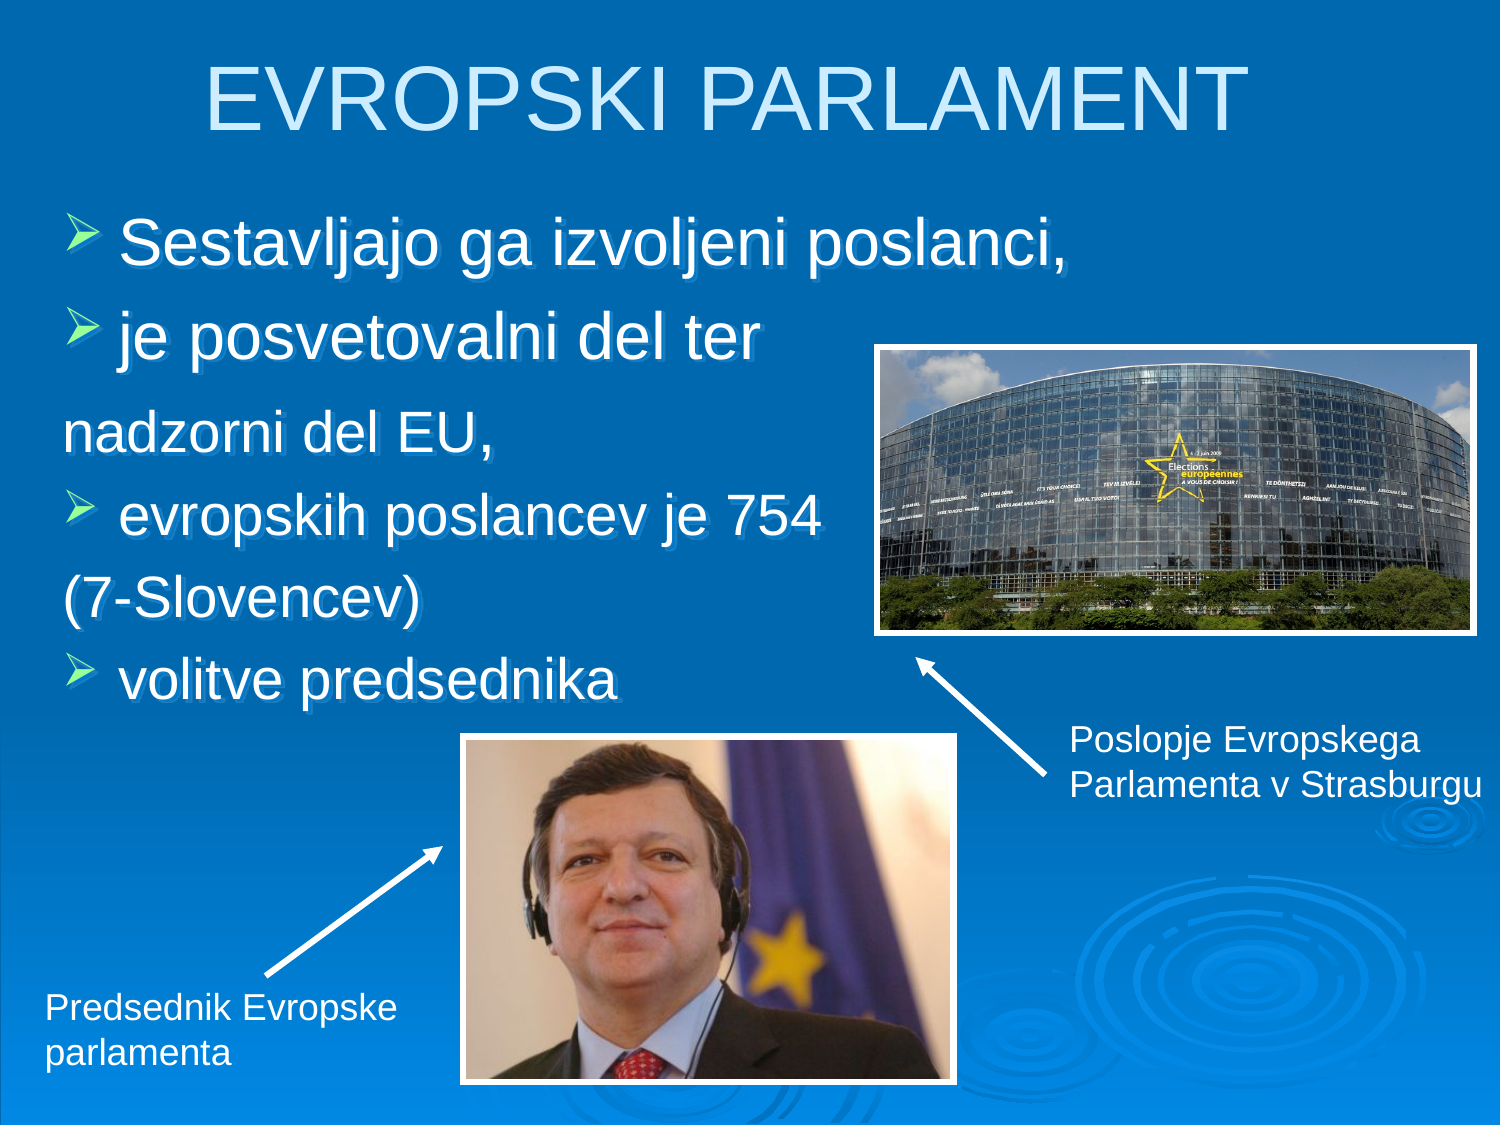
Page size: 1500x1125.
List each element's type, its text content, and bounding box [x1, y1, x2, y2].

text_box Predsednik Evropske parlamenta [29, 976, 414, 1081]
picture [879, 350, 1471, 630]
picture [466, 739, 951, 1079]
title EVROPSKI PARLAMENT [64, 0, 1415, 187]
text_box Poslopje Evropskega Parlamenta v Strasburgu [1054, 707, 1499, 813]
list Sestavljajo ga izvoljeni poslanci, je posvetovalni del ter nadzorni del EU, evropskih poslancev je 754 (7-Slovencev) volitve predsednika [47, 191, 1500, 1125]
